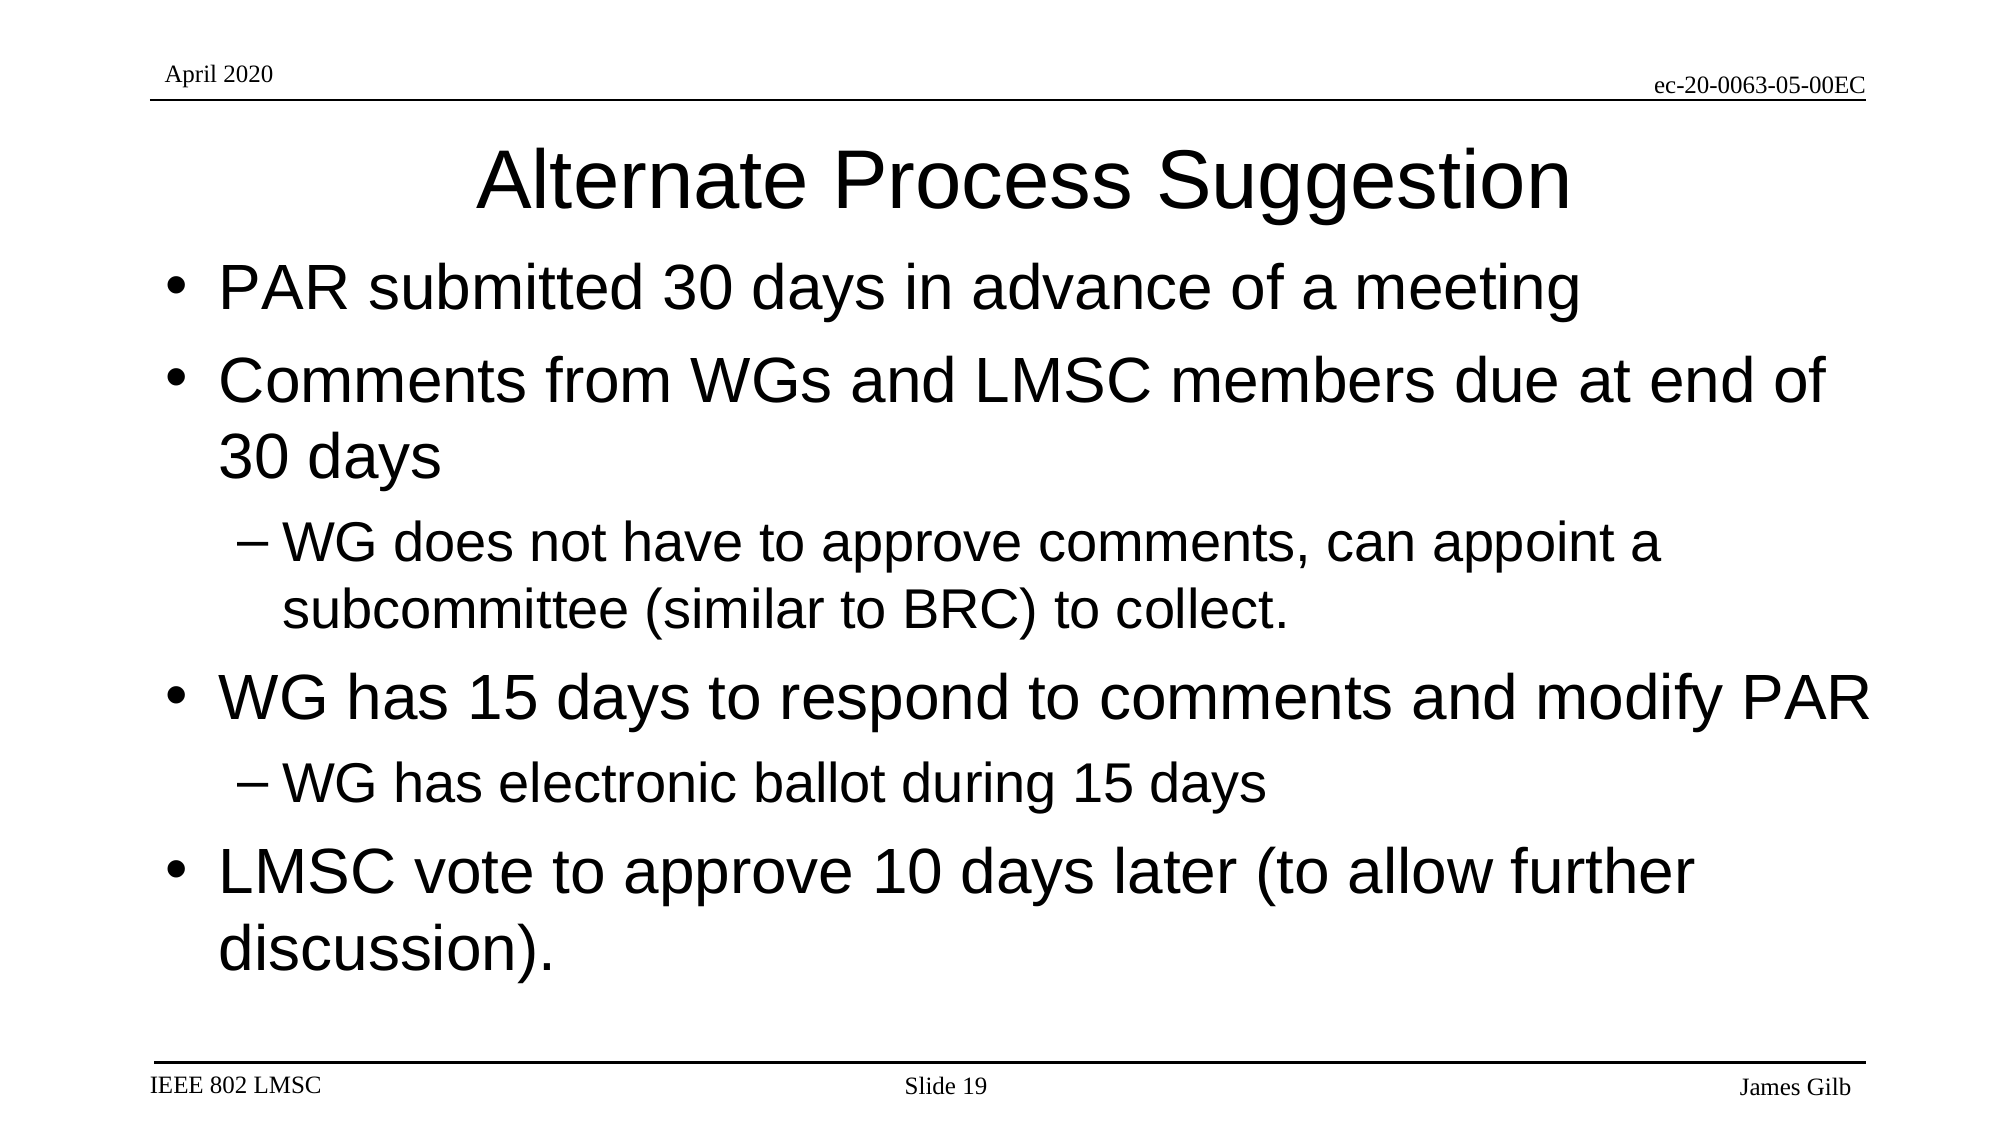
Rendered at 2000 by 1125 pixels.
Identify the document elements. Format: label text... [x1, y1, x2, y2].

list PAR submitted 30 days in advance of a meeting Comments from WGs and LMSC members due at end of 30 days WG does not have to approve comments, can appoint a subcommittee (similar to BRC) to collect. WG has 15 days to respond to comments and modify PAR WG has electronic ballot during 15 days LMSC vote to approve 10 days later (to allow further discussion). [149, 237, 1900, 1048]
title Alternate Process Suggestion [149, 112, 1900, 237]
